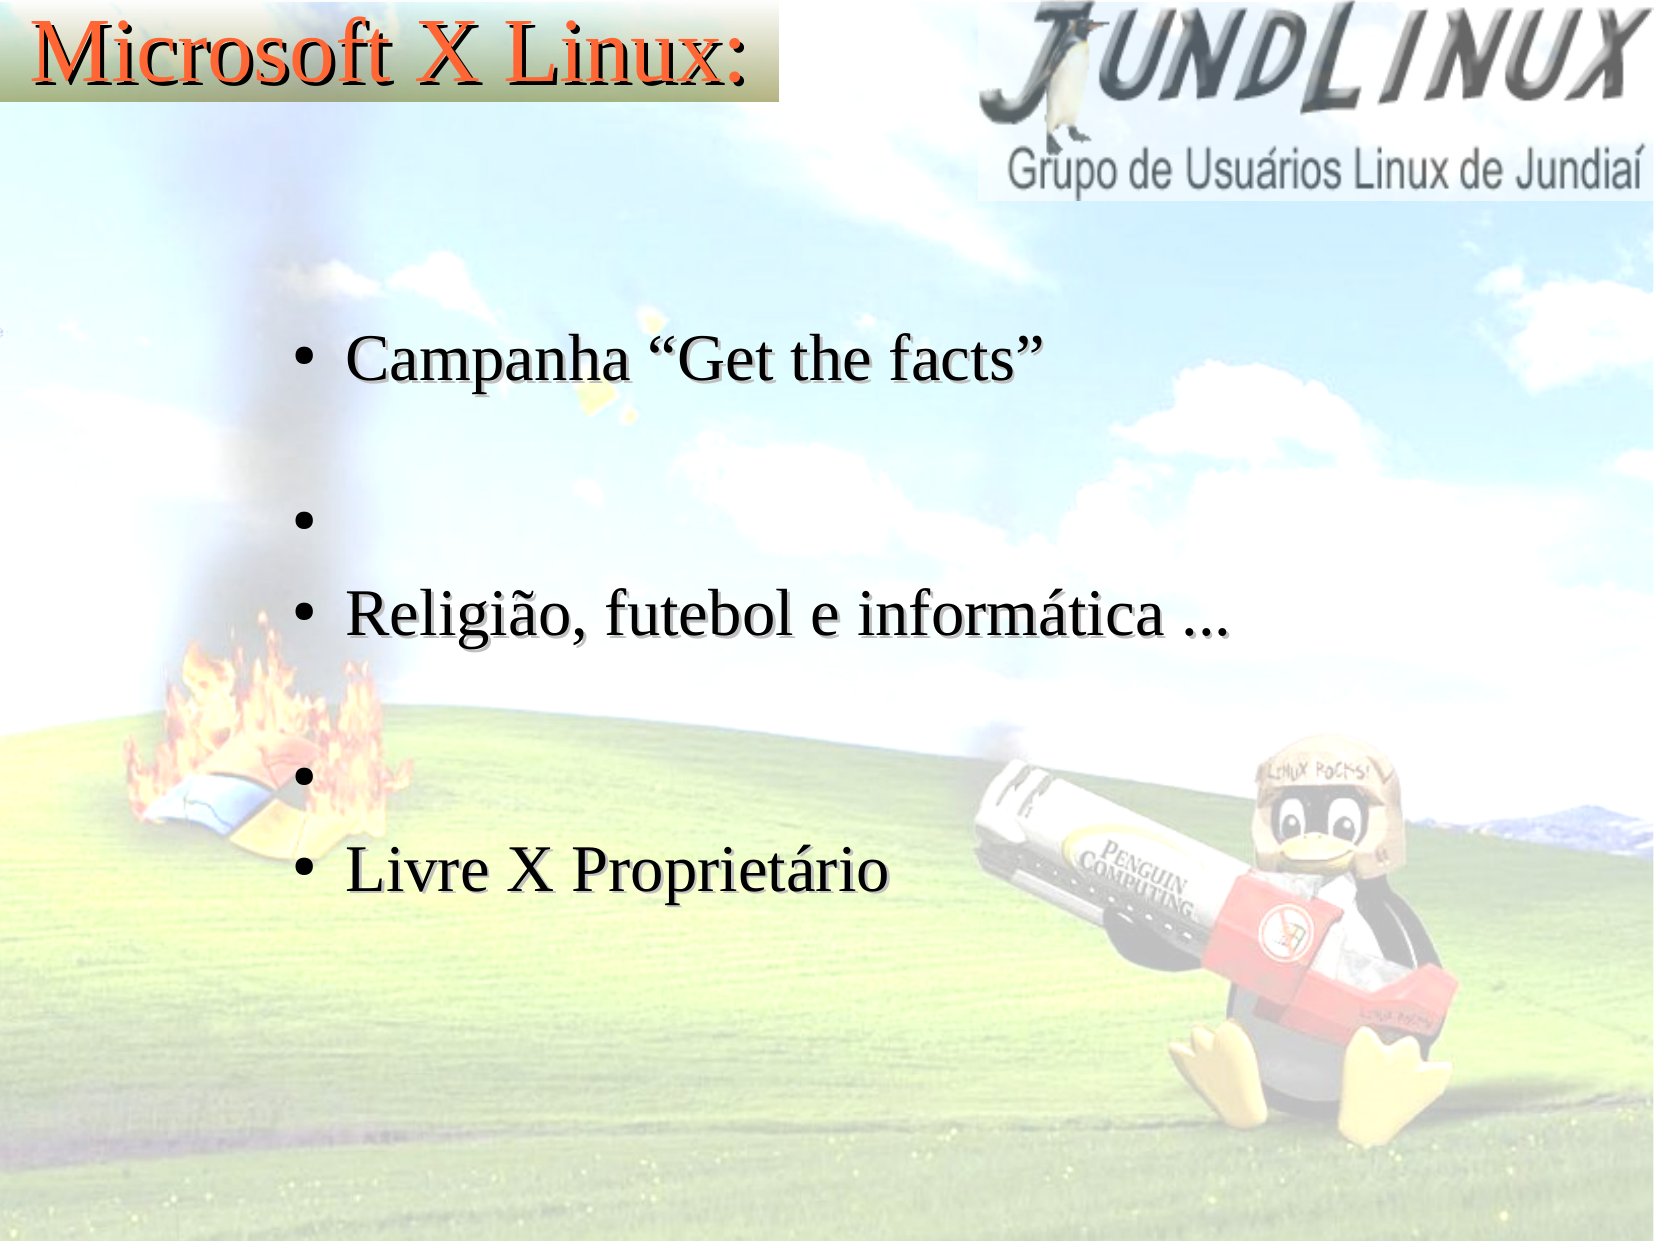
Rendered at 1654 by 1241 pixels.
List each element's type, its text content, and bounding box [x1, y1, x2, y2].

picture [0, 0, 1654, 1241]
list Campanha “Get the facts” Religião, futebol e informática ... Livre X Proprietário [242, 312, 1547, 1132]
text_box Microsoft X Linux: [0, 0, 779, 102]
